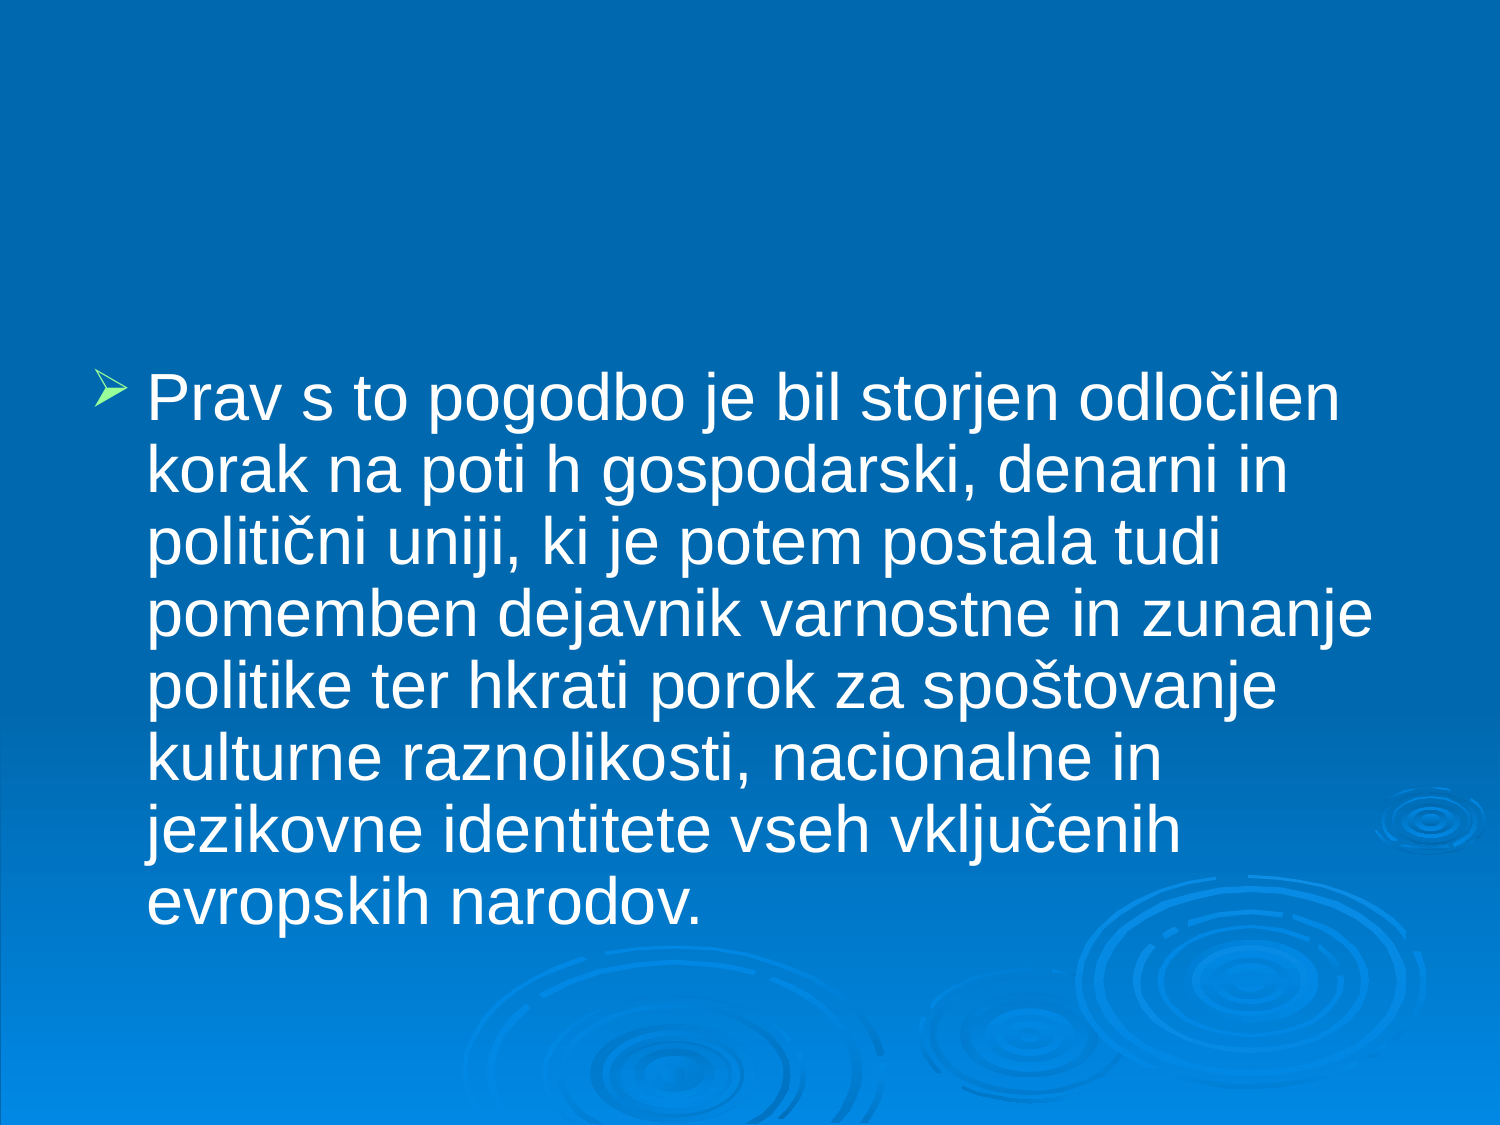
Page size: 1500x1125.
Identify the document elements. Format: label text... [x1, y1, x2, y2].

list Prav s to pogodbo je bil storjen odločilen korak na poti h gospodarski, denarni in politični uniji, ki je potem postala tudi pomemben dejavnik varnostne in zunanje politike ter hkrati porok za spoštovanje kulturne raznolikosti, nacionalne in jezikovne identitete vseh vključenih evropskih narodov. [75, 262, 1425, 1005]
